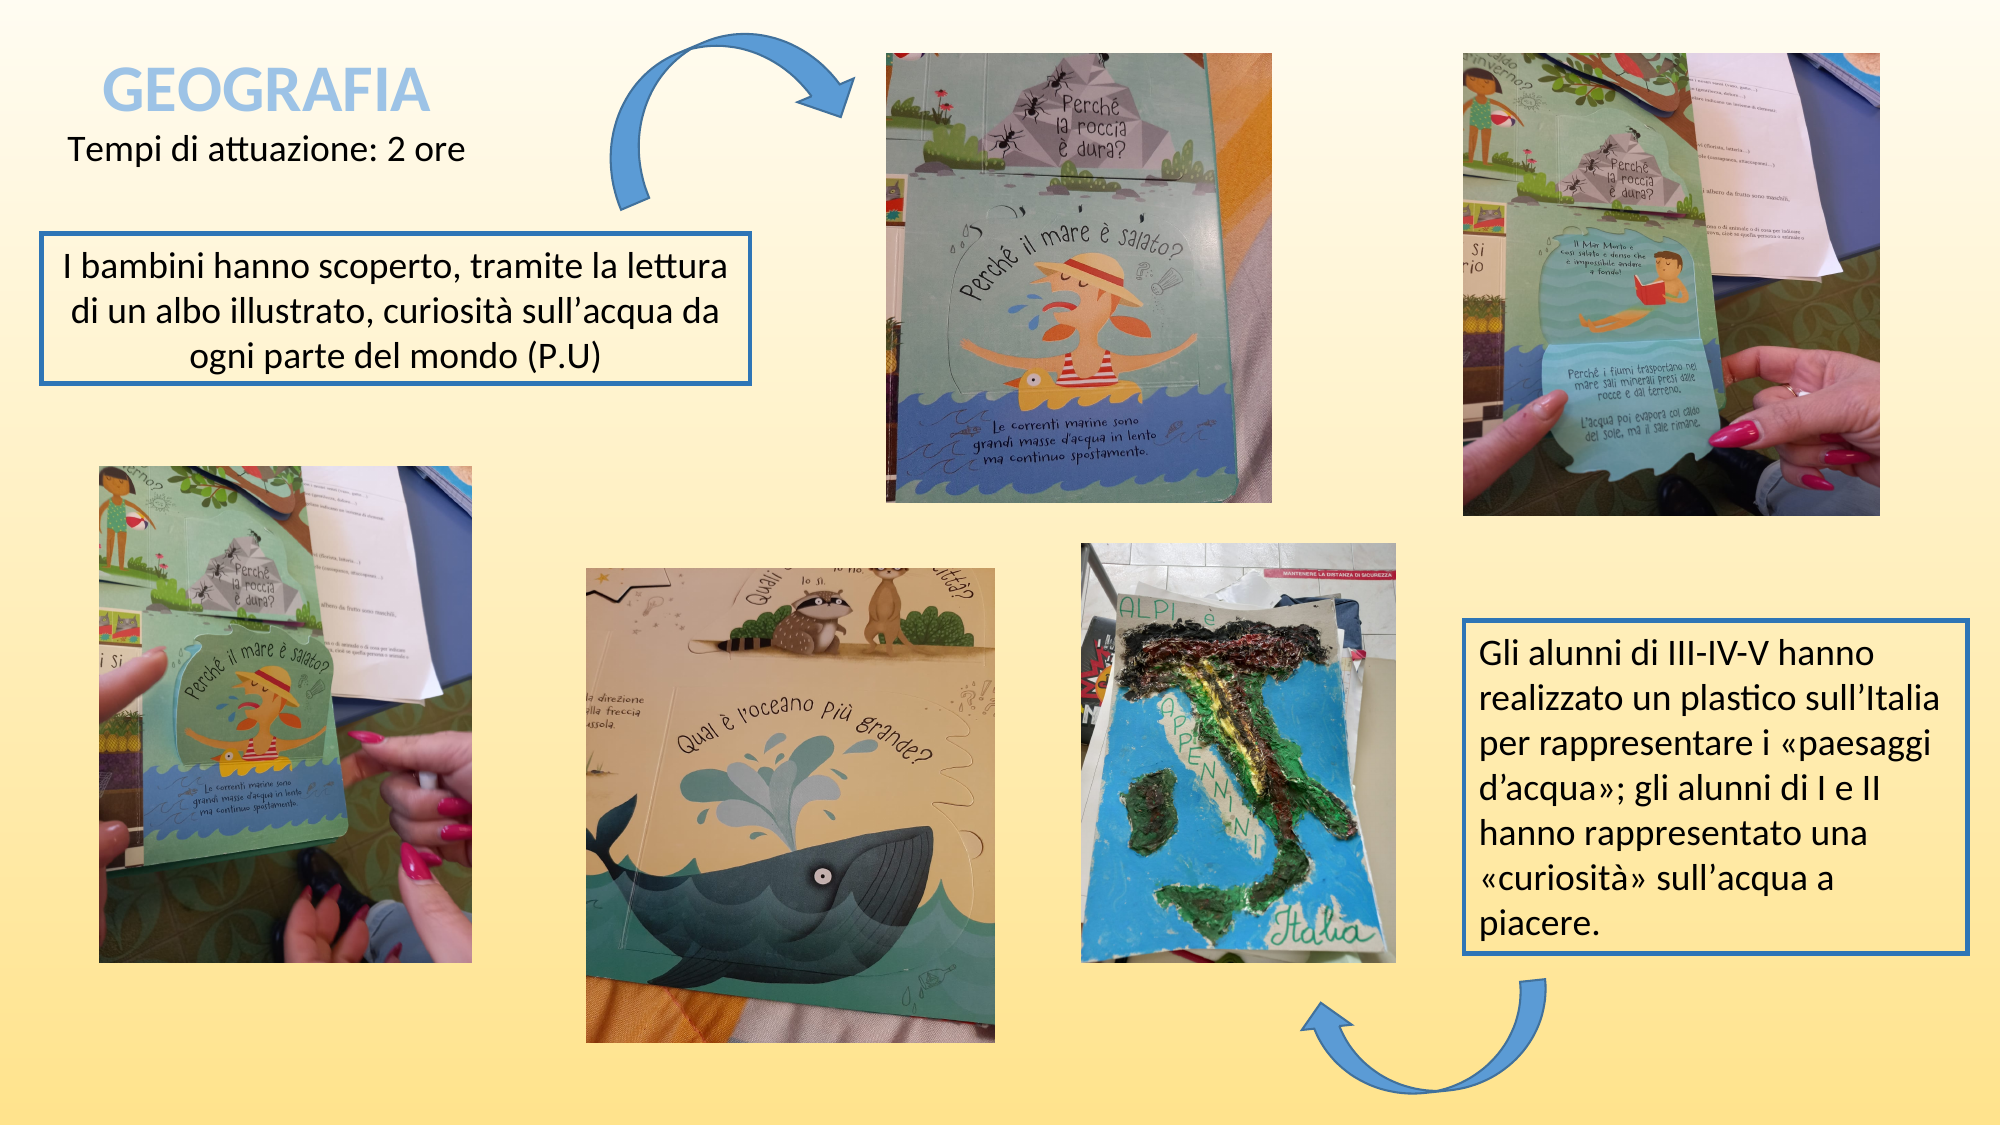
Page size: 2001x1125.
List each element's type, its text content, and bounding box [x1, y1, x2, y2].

picture [99, 467, 472, 963]
picture [1081, 543, 1396, 963]
text_box I bambini hanno scoperto, tramite la lettura di un albo illustrato, curiosità sull’acqua da ogni parte del mondo (P.U) [42, 234, 750, 384]
text_box [610, 33, 854, 210]
picture [1463, 53, 1880, 516]
picture [886, 53, 1272, 503]
text_box [1301, 979, 1546, 1094]
text_box Gli alunni di III-IV-V hanno realizzato un plastico sull’Italia per rappresentare i «paesaggi d’acqua»; gli alunni di I e II hanno rappresentato una «curiosità» sull’acqua a piacere. [1463, 620, 1968, 954]
text_box GEOGRAFIA Tempi di attuazione: 2 ore [21, 37, 512, 222]
picture [586, 568, 995, 1043]
